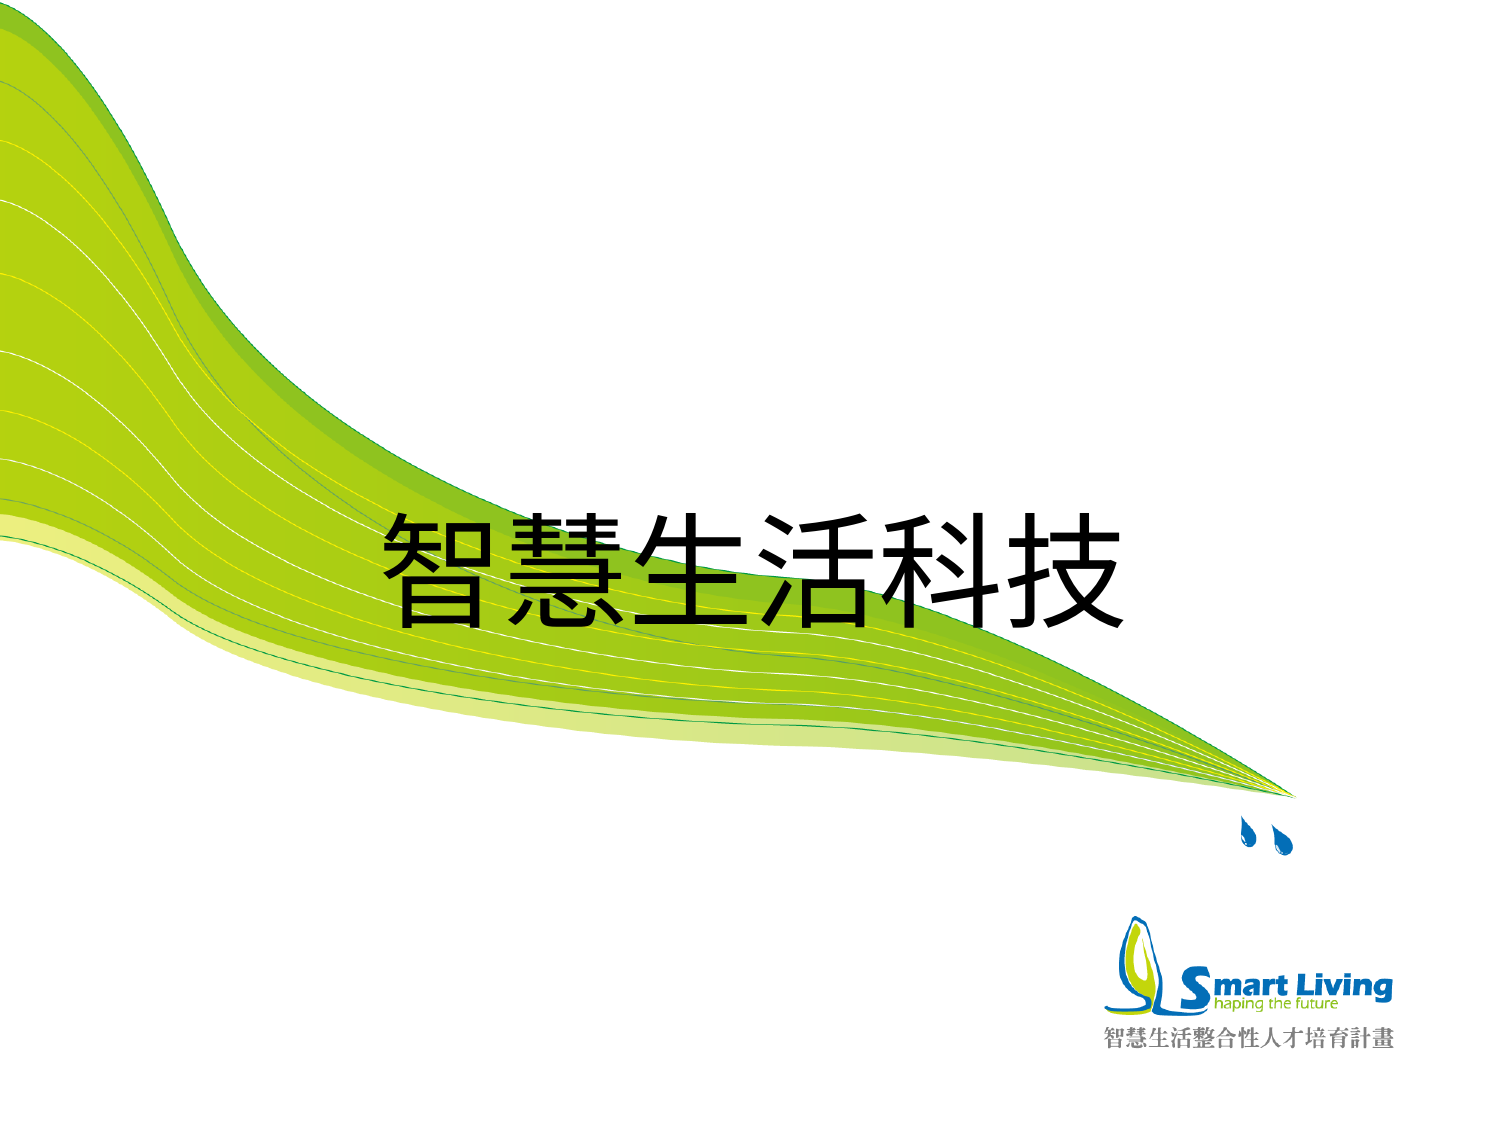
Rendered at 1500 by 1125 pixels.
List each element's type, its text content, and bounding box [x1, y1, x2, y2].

text_box 智慧生活科技 [325, 480, 1199, 657]
picture [0, 0, 1500, 1125]
